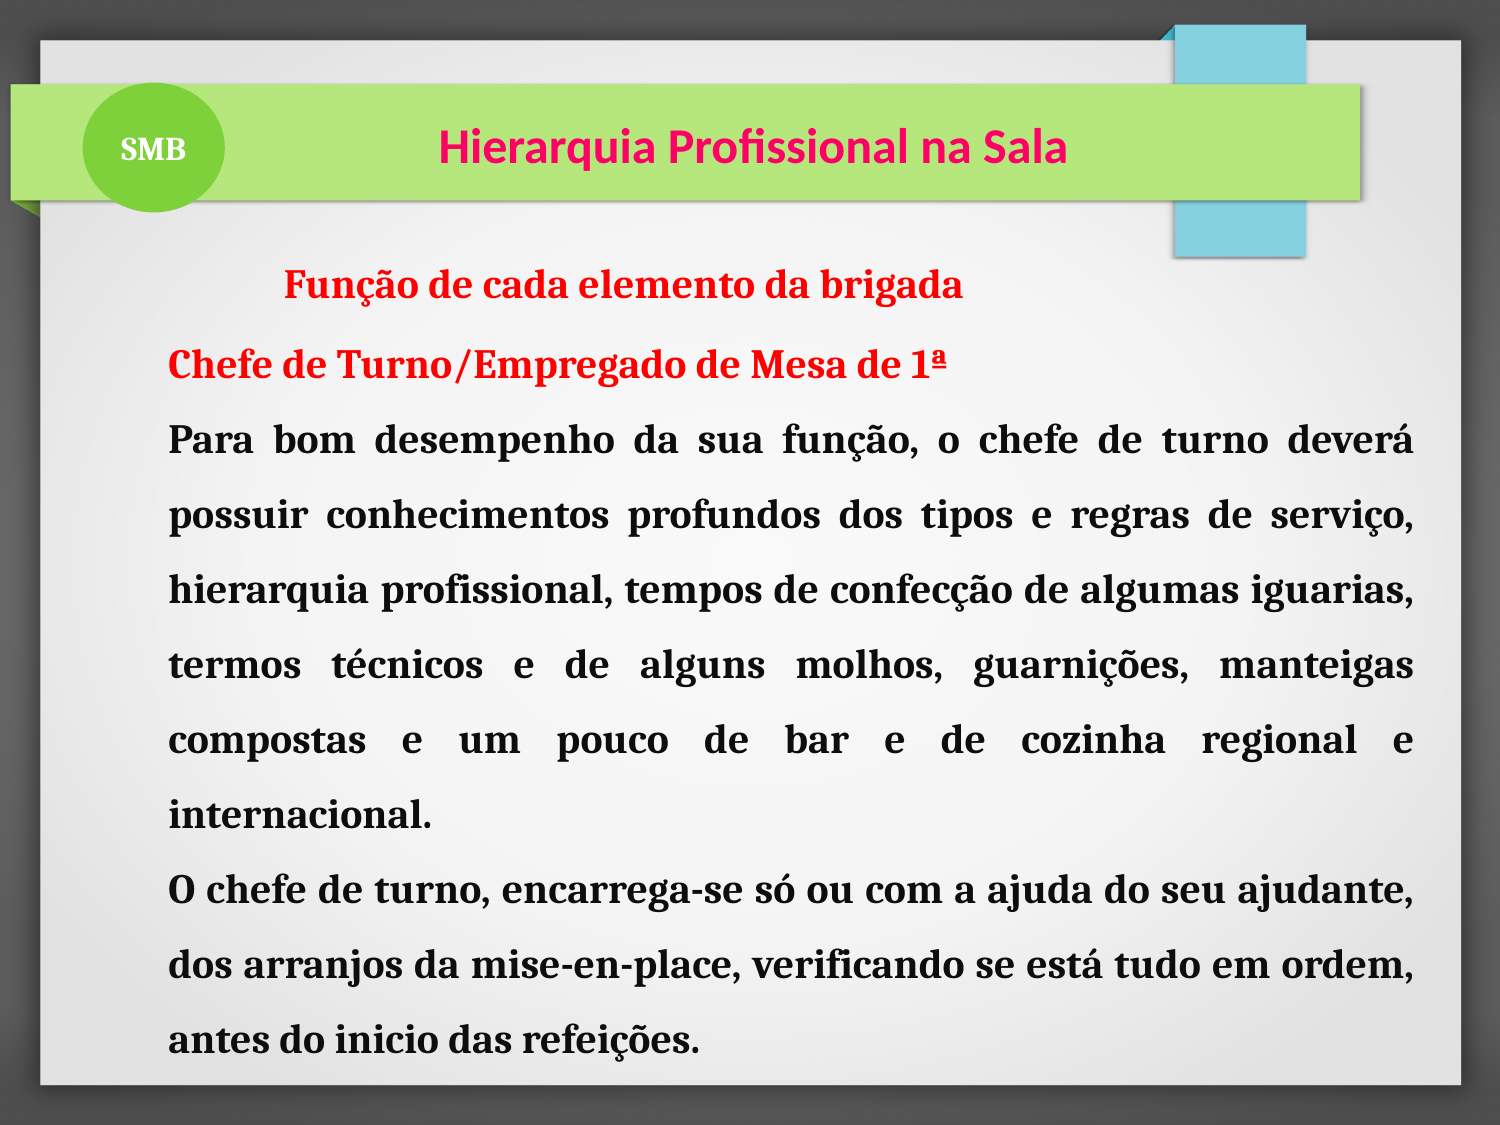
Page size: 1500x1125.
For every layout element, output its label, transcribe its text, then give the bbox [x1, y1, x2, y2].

text_box SMB [82, 82, 221, 213]
text_box Chefe de Turno/Empregado de Mesa de 1ª Para bom desempenho da sua função, o chefe de turno deverá possuir conhecimentos profundos dos tipos e regras de serviço, hierarquia profissional, tempos de confecção de algumas iguarias, termos técnicos e de alguns molhos, guarnições, manteigas compostas e um pouco de bar e de cozinha regional e internacional. O chefe de turno, encarrega-se só ou com a ajuda do seu ajudante, dos arranjos da mise-en-place, verificando se está tudo em ordem, antes do inicio das refeições. [153, 304, 1430, 1070]
text_box Hierarquia Profissional na Sala [221, 106, 1288, 182]
picture [0, 0, 1500, 1125]
text_box Função de cada elemento da brigada [269, 224, 1040, 304]
